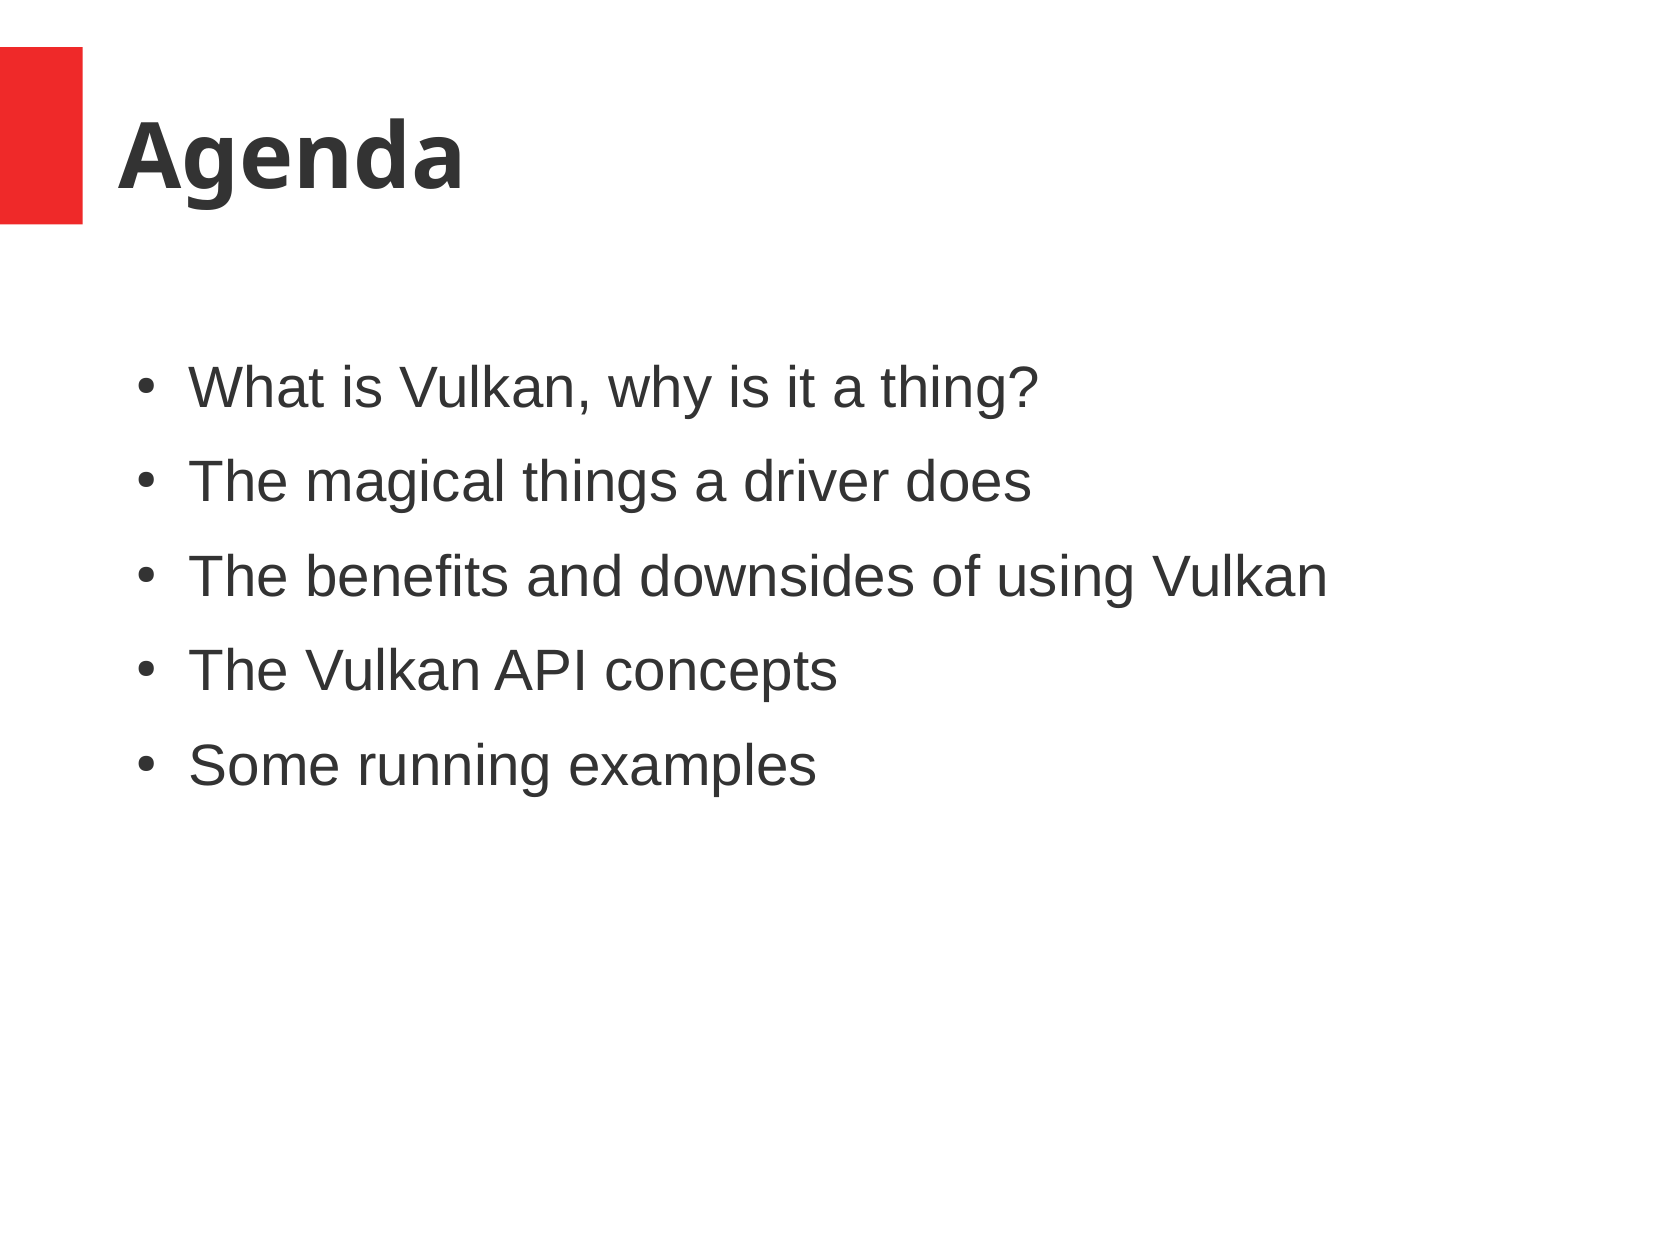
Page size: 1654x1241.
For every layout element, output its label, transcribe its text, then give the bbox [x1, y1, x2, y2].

title Agenda [118, 49, 1571, 257]
list What is Vulkan, why is it a thing? The magical things a driver does The benefits and downsides of using Vulkan The Vulkan API concepts Some running examples [118, 354, 1536, 1074]
